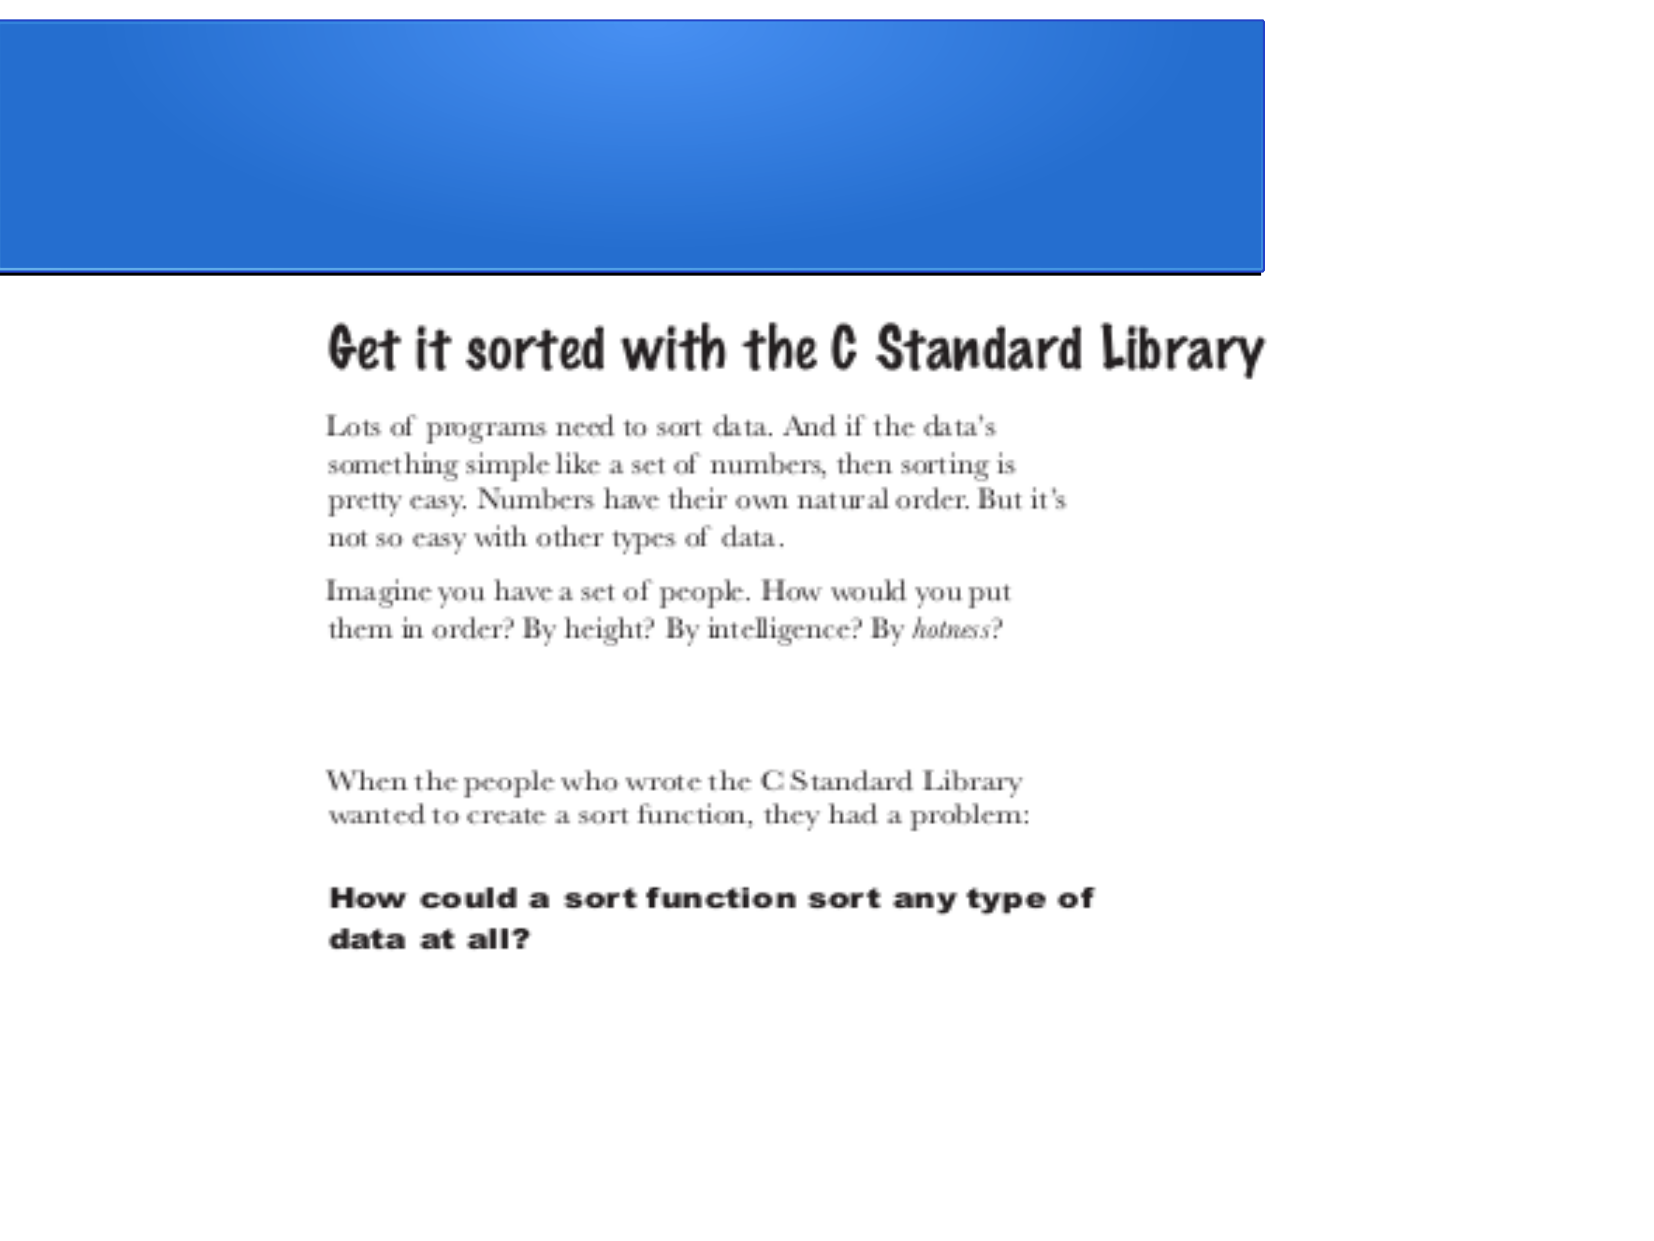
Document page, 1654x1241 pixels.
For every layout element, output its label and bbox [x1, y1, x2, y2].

picture [318, 307, 1371, 674]
picture [318, 755, 1123, 993]
